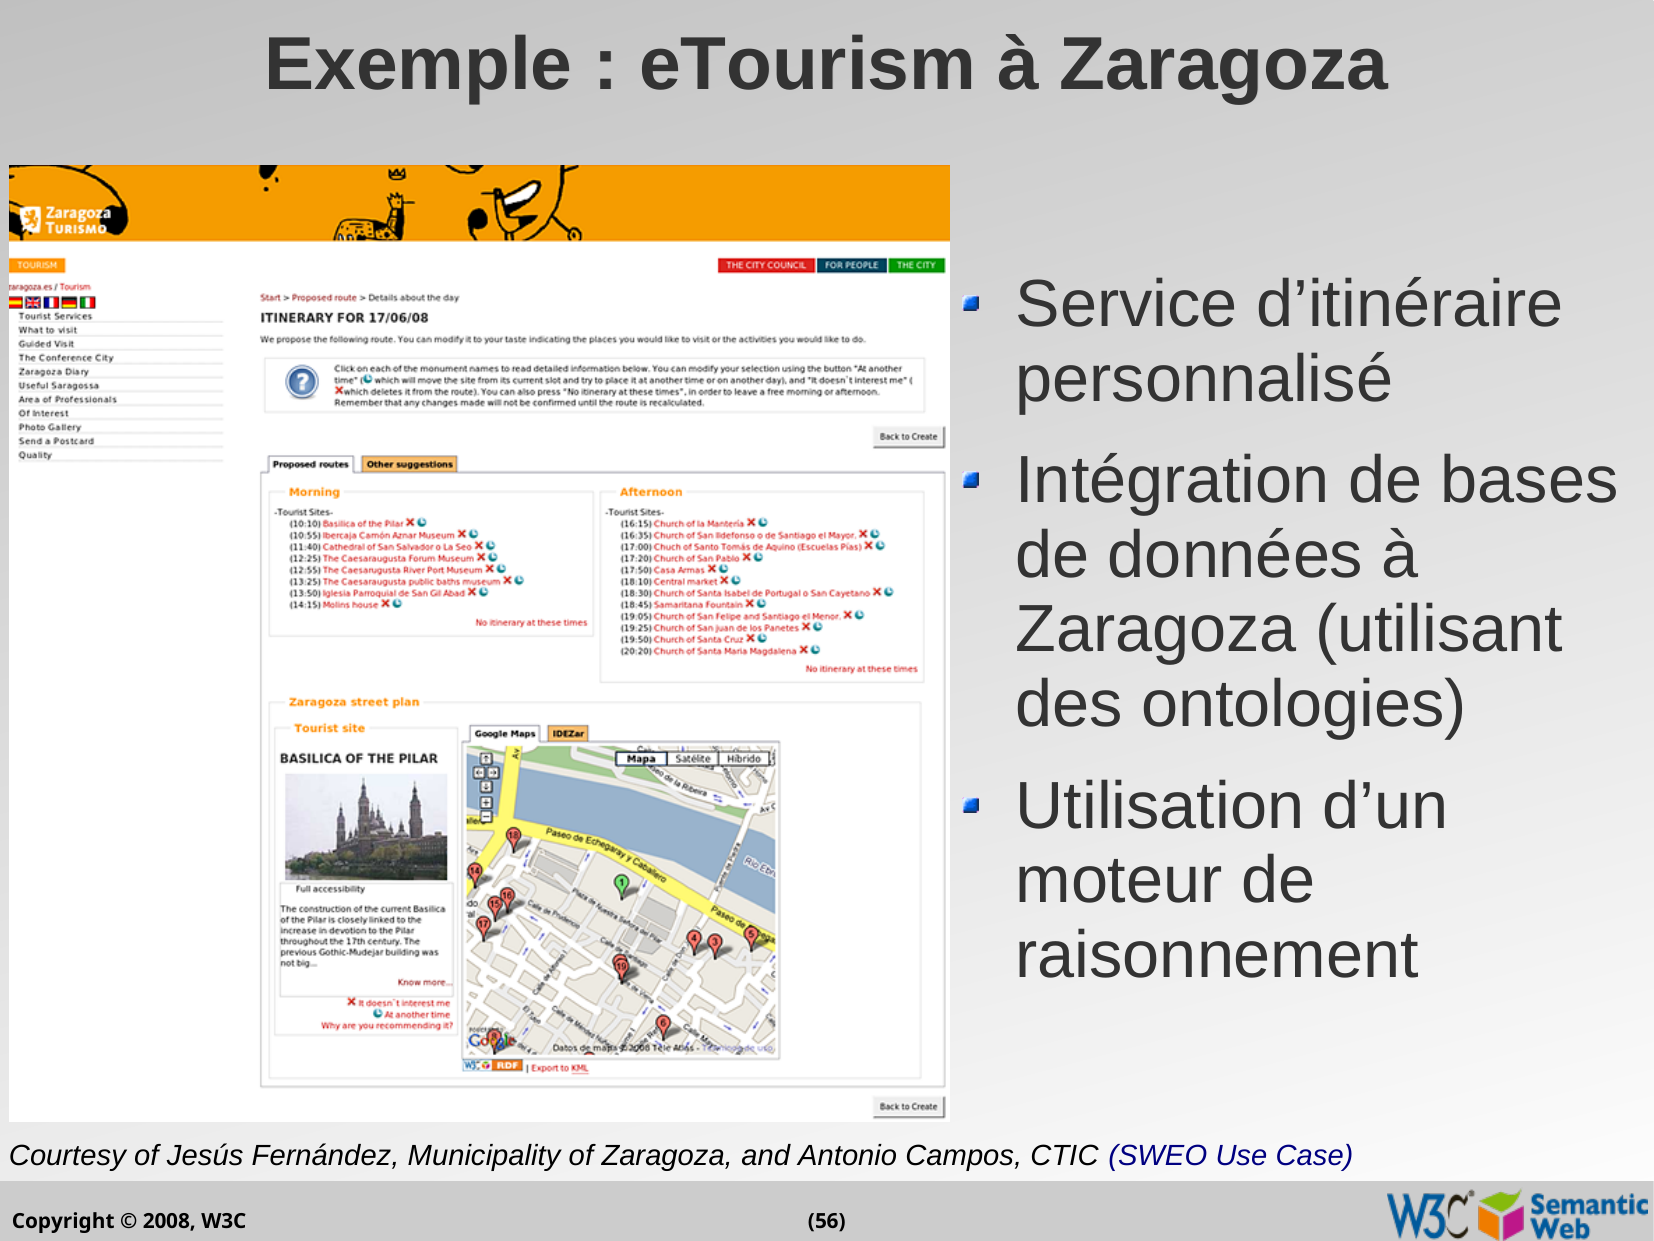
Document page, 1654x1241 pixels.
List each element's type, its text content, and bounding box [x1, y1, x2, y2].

list Service d’itinéraire personnalisé Intégration de bases de données à Zaragoza (utilisant des ontologies) Utilisation d’un moteur de raisonnement [950, 265, 1642, 999]
picture [1387, 1187, 1648, 1241]
picture [9, 165, 950, 1123]
text_box Courtesy of Jesús Fernández, Municipality of Zaragoza, and Antonio Campos, CTIC (SWEO Use Case) [0, 1133, 1368, 1182]
title Exemple : eTourism à Zaragoza [29, 0, 1625, 124]
